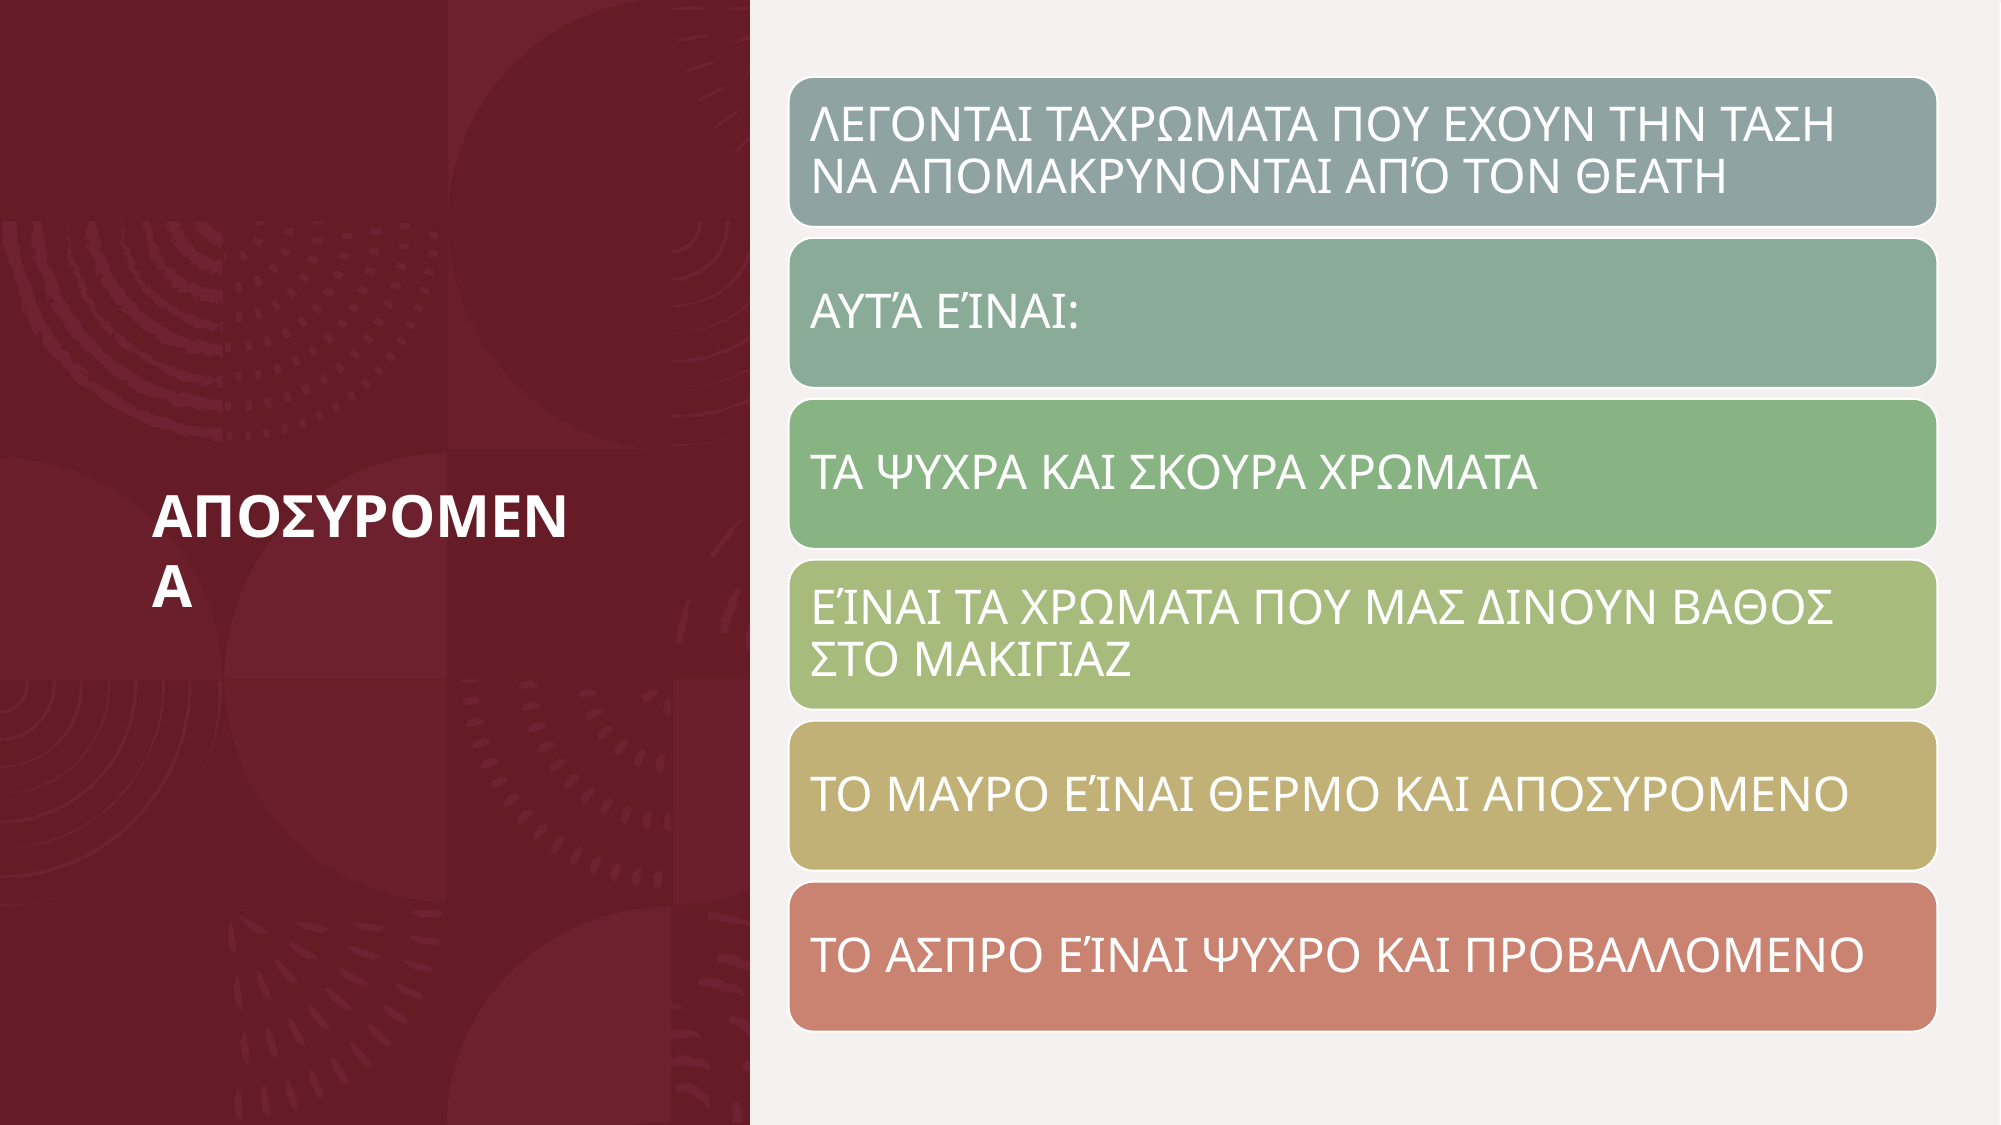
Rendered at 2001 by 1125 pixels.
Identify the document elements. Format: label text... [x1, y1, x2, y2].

text_box [0, 0, 2000, 1125]
title ΑΠΟΣΥΡΟΜΕΝΑ [137, 91, 601, 1007]
text_box ΤΟ ΑΣΠΡΟ ΕΊΝΑΙ ΨΥΧΡΟ ΚΑΙ ΠΡΟΒΑΛΛΟΜΕΝΟ [788, 881, 1938, 1032]
text_box ΑΥΤΆ ΕΊΝΑΙ: [788, 237, 1938, 388]
text_box ΕΊΝΑΙ ΤΑ ΧΡΩΜΑΤΑ ΠΟΥ ΜΑΣ ΔΙΝΟΥΝ ΒΑΘΟΣ ΣΤΟ ΜΑΚΙΓΙΑΖ [788, 559, 1938, 710]
text_box ΤΑ ΨΥΧΡΑ ΚΑΙ ΣΚΟΥΡΑ ΧΡΩΜΑΤΑ [788, 398, 1938, 549]
text_box ΛΕΓΟΝΤΑΙ ΤΑΧΡΩΜΑΤΑ ΠΟΥ ΕΧΟΥΝ ΤΗΝ ΤΑΣΗ ΝΑ ΑΠΟΜΑΚΡΥΝΟΝΤΑΙ ΑΠΌ ΤΟΝ ΘΕΑΤΗ [788, 76, 1938, 227]
text_box ΤΟ ΜΑΥΡΟ ΕΊΝΑΙ ΘΕΡΜΟ ΚΑΙ ΑΠΟΣΥΡΟΜΕΝΟ [788, 720, 1938, 871]
